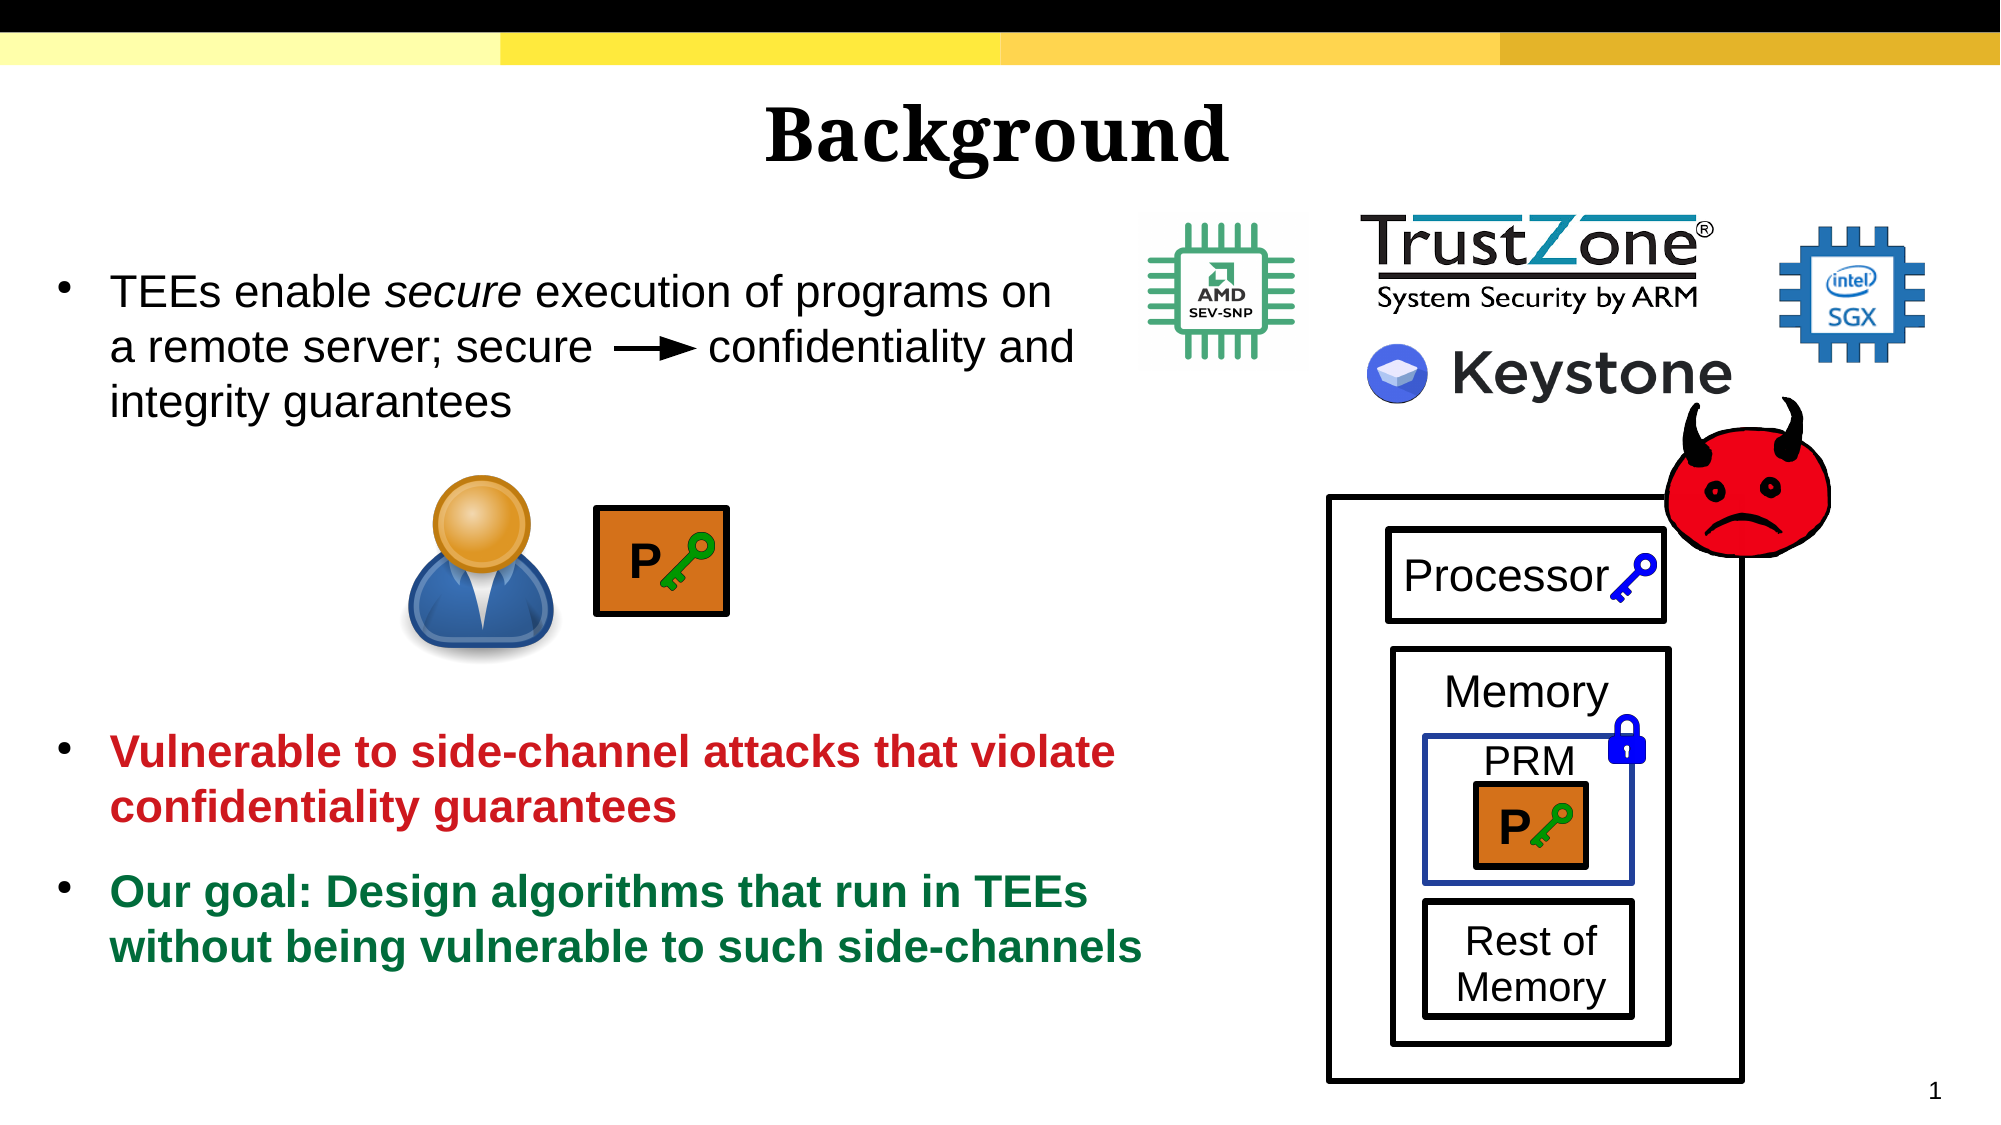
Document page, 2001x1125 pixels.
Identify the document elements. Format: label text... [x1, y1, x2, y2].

picture [1608, 714, 1646, 764]
text_box 1 [1913, 1069, 1958, 1112]
picture [660, 532, 715, 591]
text_box P [1483, 791, 1547, 863]
text_box PRM [1468, 730, 1591, 792]
text_box [596, 507, 727, 615]
picture [1530, 803, 1573, 848]
list TEEs enable secure execution of programs on a remote server; secure confidentiality and integrity guarantees [23, 253, 1099, 455]
text_box Rest of Memory [1440, 910, 1622, 1018]
text_box Memory [1429, 658, 1625, 725]
picture [1138, 212, 1309, 371]
picture [1610, 553, 1657, 604]
text_box Processor [1388, 543, 1625, 610]
picture [377, 466, 585, 674]
text_box P [614, 525, 678, 597]
text_box [1328, 497, 1743, 1081]
title Background [48, 65, 1947, 213]
picture [1356, 153, 1991, 558]
list Vulnerable to side-channel attacks that violate confidentiality guarantees Our goal: Design algorithms that run in TEEs without being vulnerable to such side-channels [23, 714, 1229, 1125]
